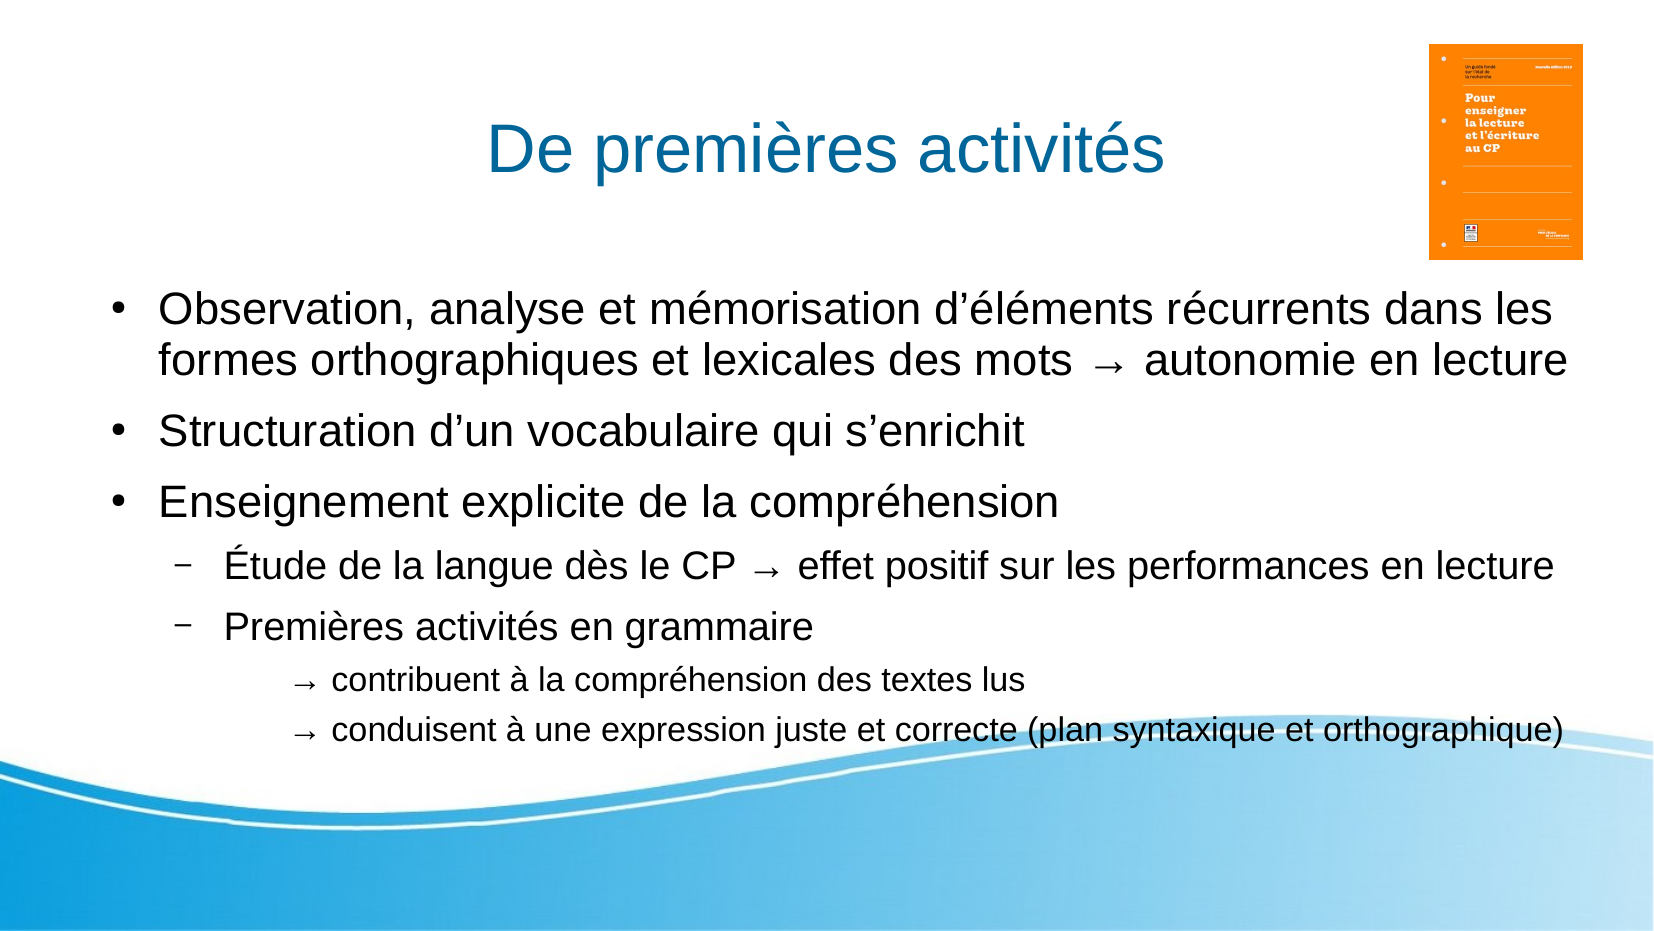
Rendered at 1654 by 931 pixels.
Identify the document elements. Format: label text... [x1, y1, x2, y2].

picture [1429, 44, 1583, 260]
title De premières activités [82, 70, 1429, 227]
list Observation, analyse et mémorisation d’éléments récurrents dans les formes orthographiques et lexicales des mots → autonomie en lecture Structuration d’un vocabulaire qui s’enrichit Enseignement explicite de la compréhension Étude de la langue dès le CP → effet positif sur les performances en lecture Premières activités en grammaire → contribuent à la compréhension des textes lus → conduisent à une expression juste et correcte (plan syntaxique et orthographique) [94, 283, 1583, 875]
picture [0, 714, 1654, 931]
